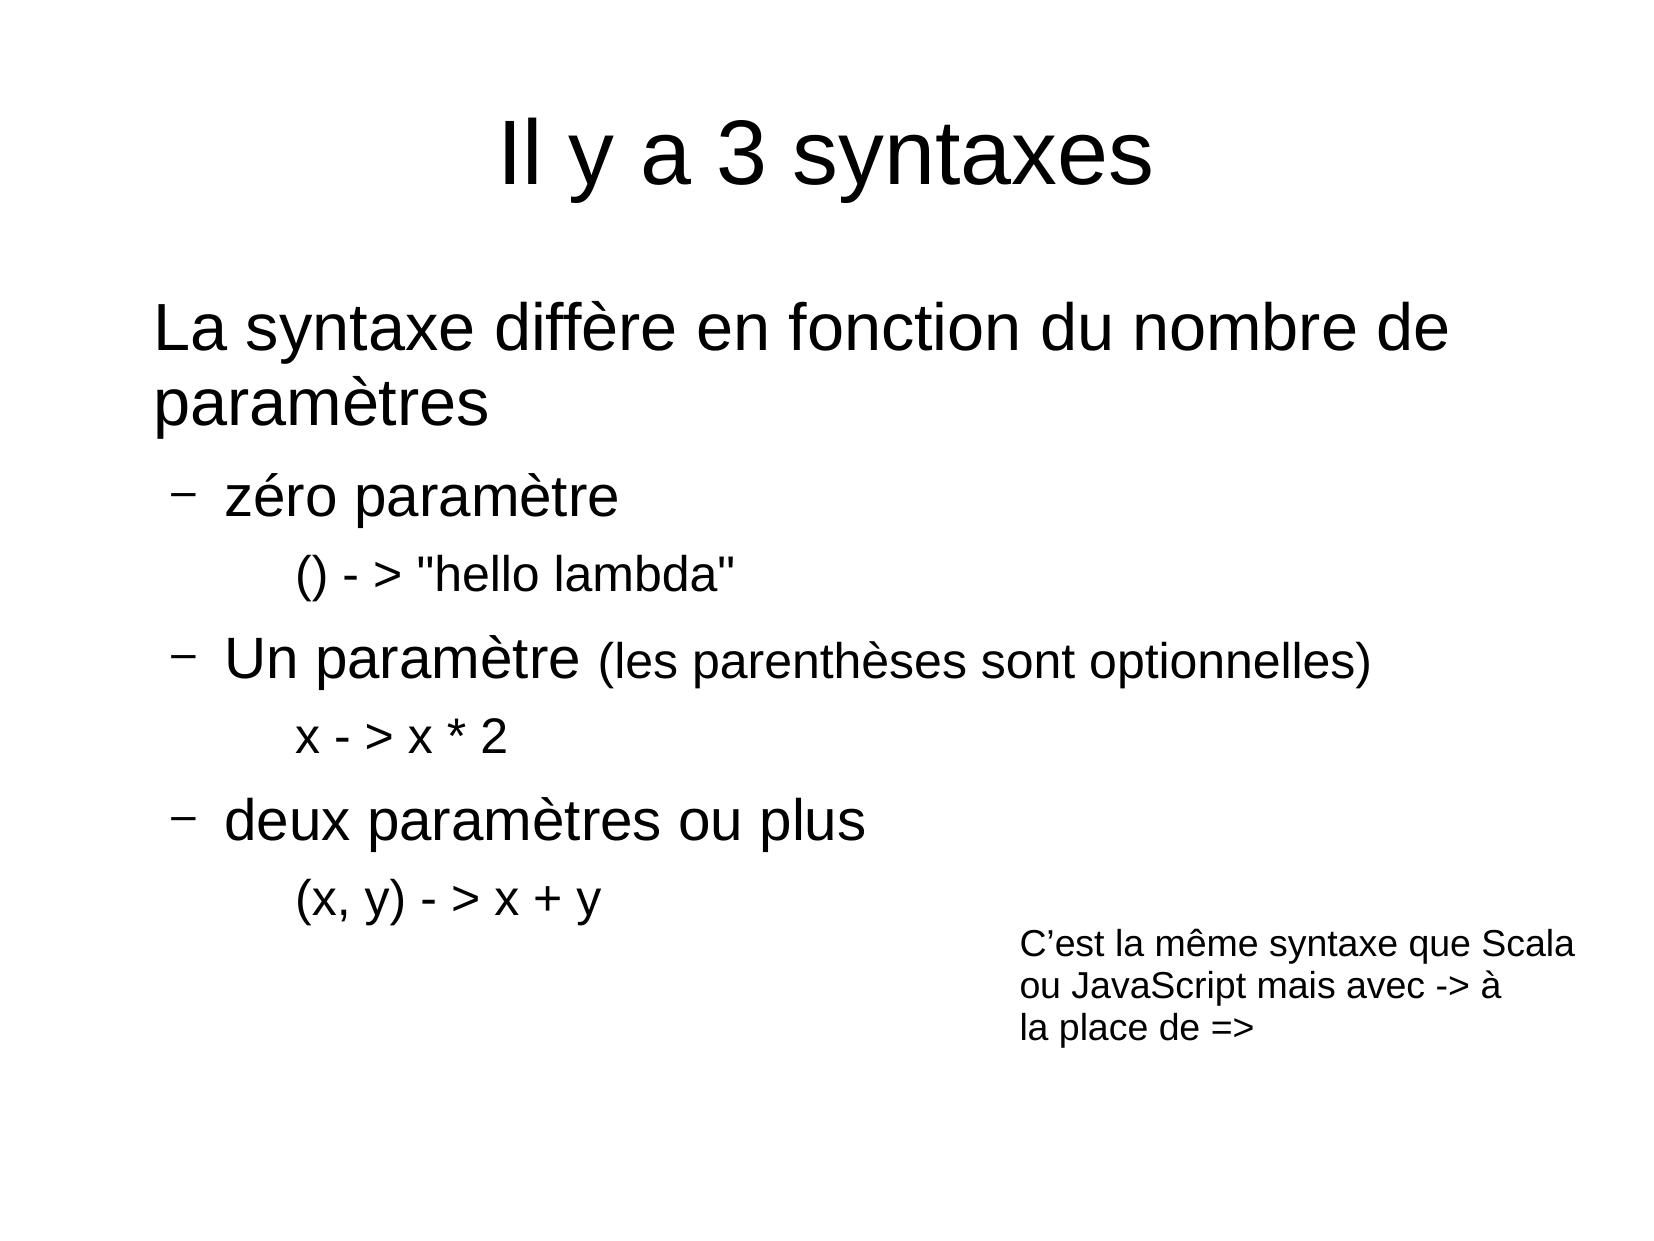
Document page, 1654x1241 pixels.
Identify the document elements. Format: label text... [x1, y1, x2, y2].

list La syntaxe diffère en fonction du nombre de paramètres zéro paramètre () - > "hello lambda" Un paramètre (les parenthèses sont optionnelles) x - > x * 2 deux paramètres ou plus (x, y) - > x + y [82, 290, 1571, 946]
title Il y a 3 syntaxes [82, 49, 1571, 257]
text_box C’est la même syntaxe que Scala ou JavaScript mais avec -> à la place de => [1004, 915, 1591, 1056]
